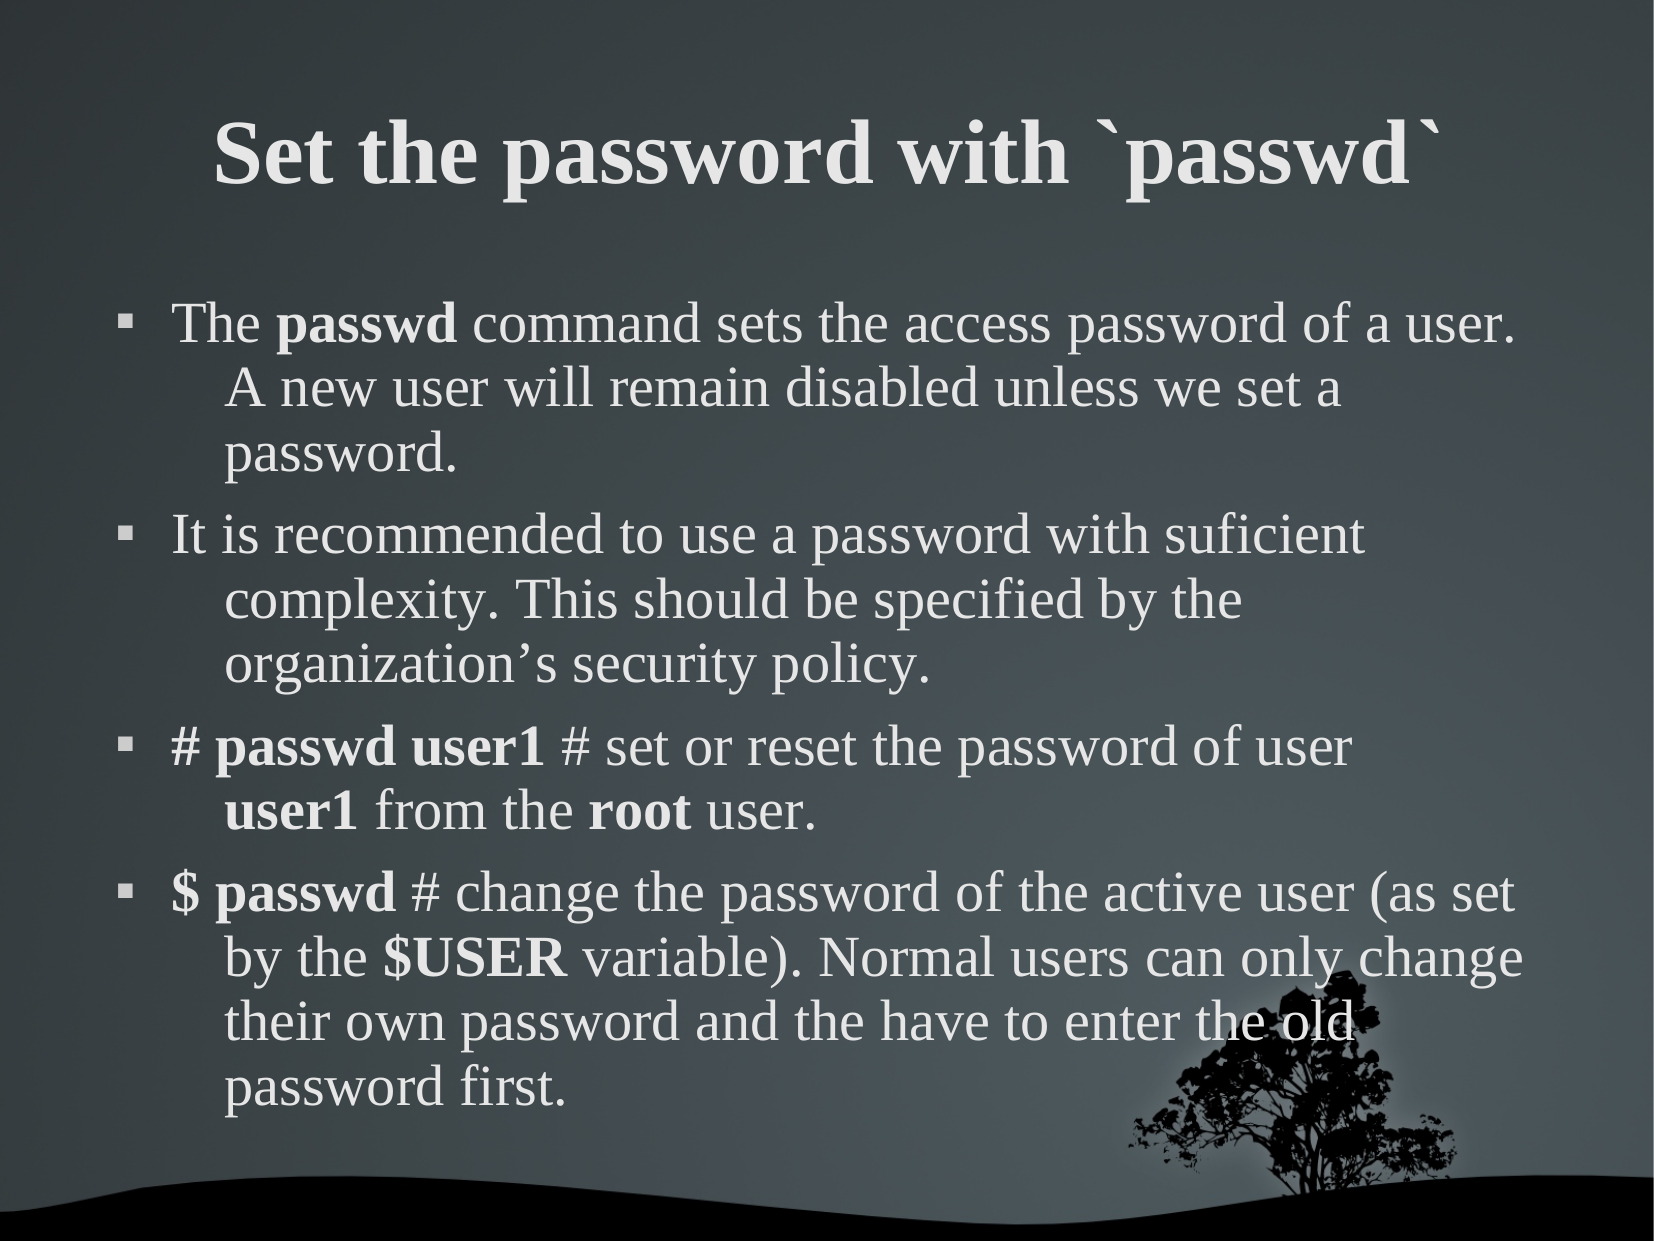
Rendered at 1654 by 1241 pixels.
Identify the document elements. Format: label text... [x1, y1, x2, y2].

picture [0, 0, 1654, 1241]
list The passwd command sets the access password of a user. A new user will remain disabled unless we set a password. It is recommended to use a password with suficient complexity. This should be specified by the organization’s security policy. # passwd user1 # set or reset the password of user user1 from the root user. $ passwd # change the password of the active user (as set by the $USER variable). Normal users can only change their own password and the have to enter the old password first. [82, 290, 1571, 1218]
title Set the password with `passwd` [82, 33, 1571, 273]
